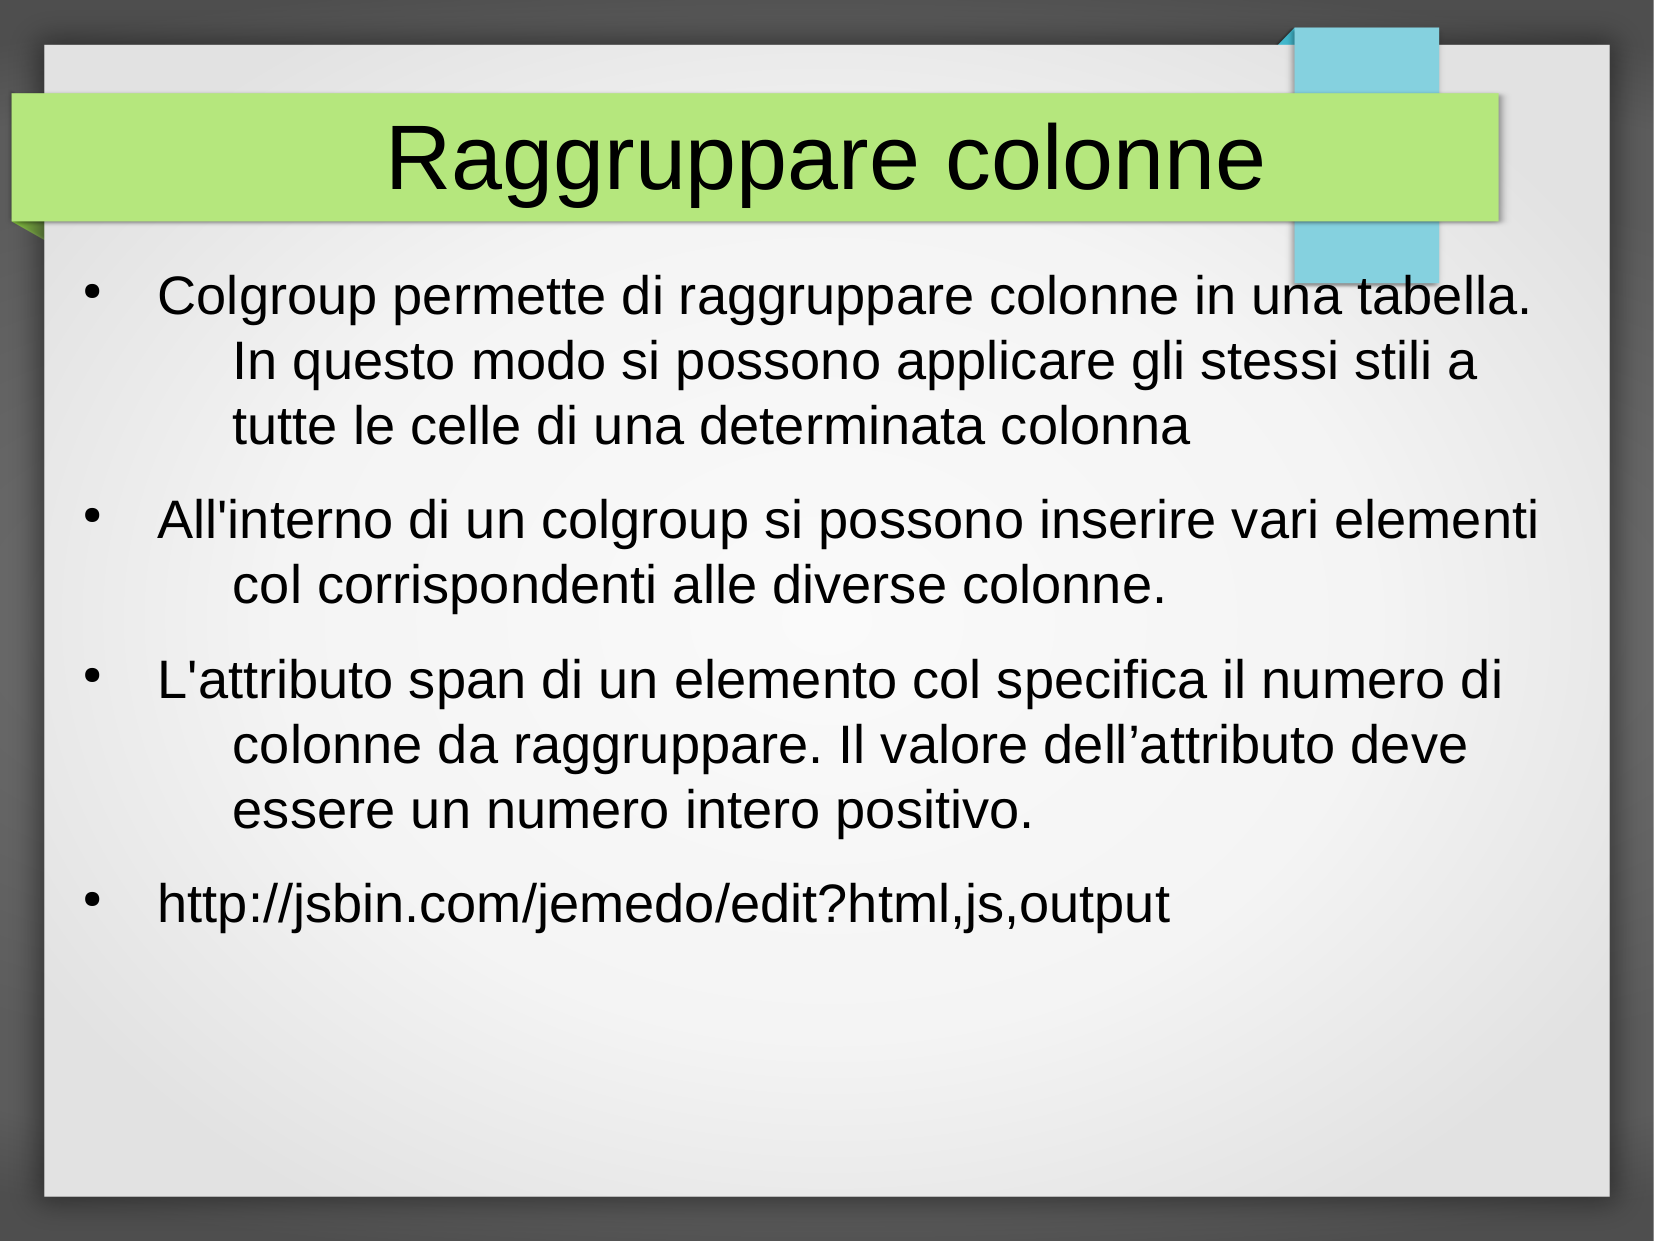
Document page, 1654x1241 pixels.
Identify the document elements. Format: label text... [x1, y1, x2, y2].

title Raggruppare colonne [82, 49, 1571, 257]
picture [0, 0, 1654, 1241]
list Colgroup permette di raggruppare colonne in una tabella. In questo modo si possono applicare gli stessi stili a tutte le celle di una determinata colonna All'interno di un colgroup si possono inserire vari elementi col corrispondenti alle diverse colonne. L'attributo span di un elemento col specifica il numero di colonne da raggruppare. Il valore dell’attributo deve essere un numero intero positivo. http://jsbin.com/jemedo/edit?html,js,output [82, 259, 1571, 1170]
